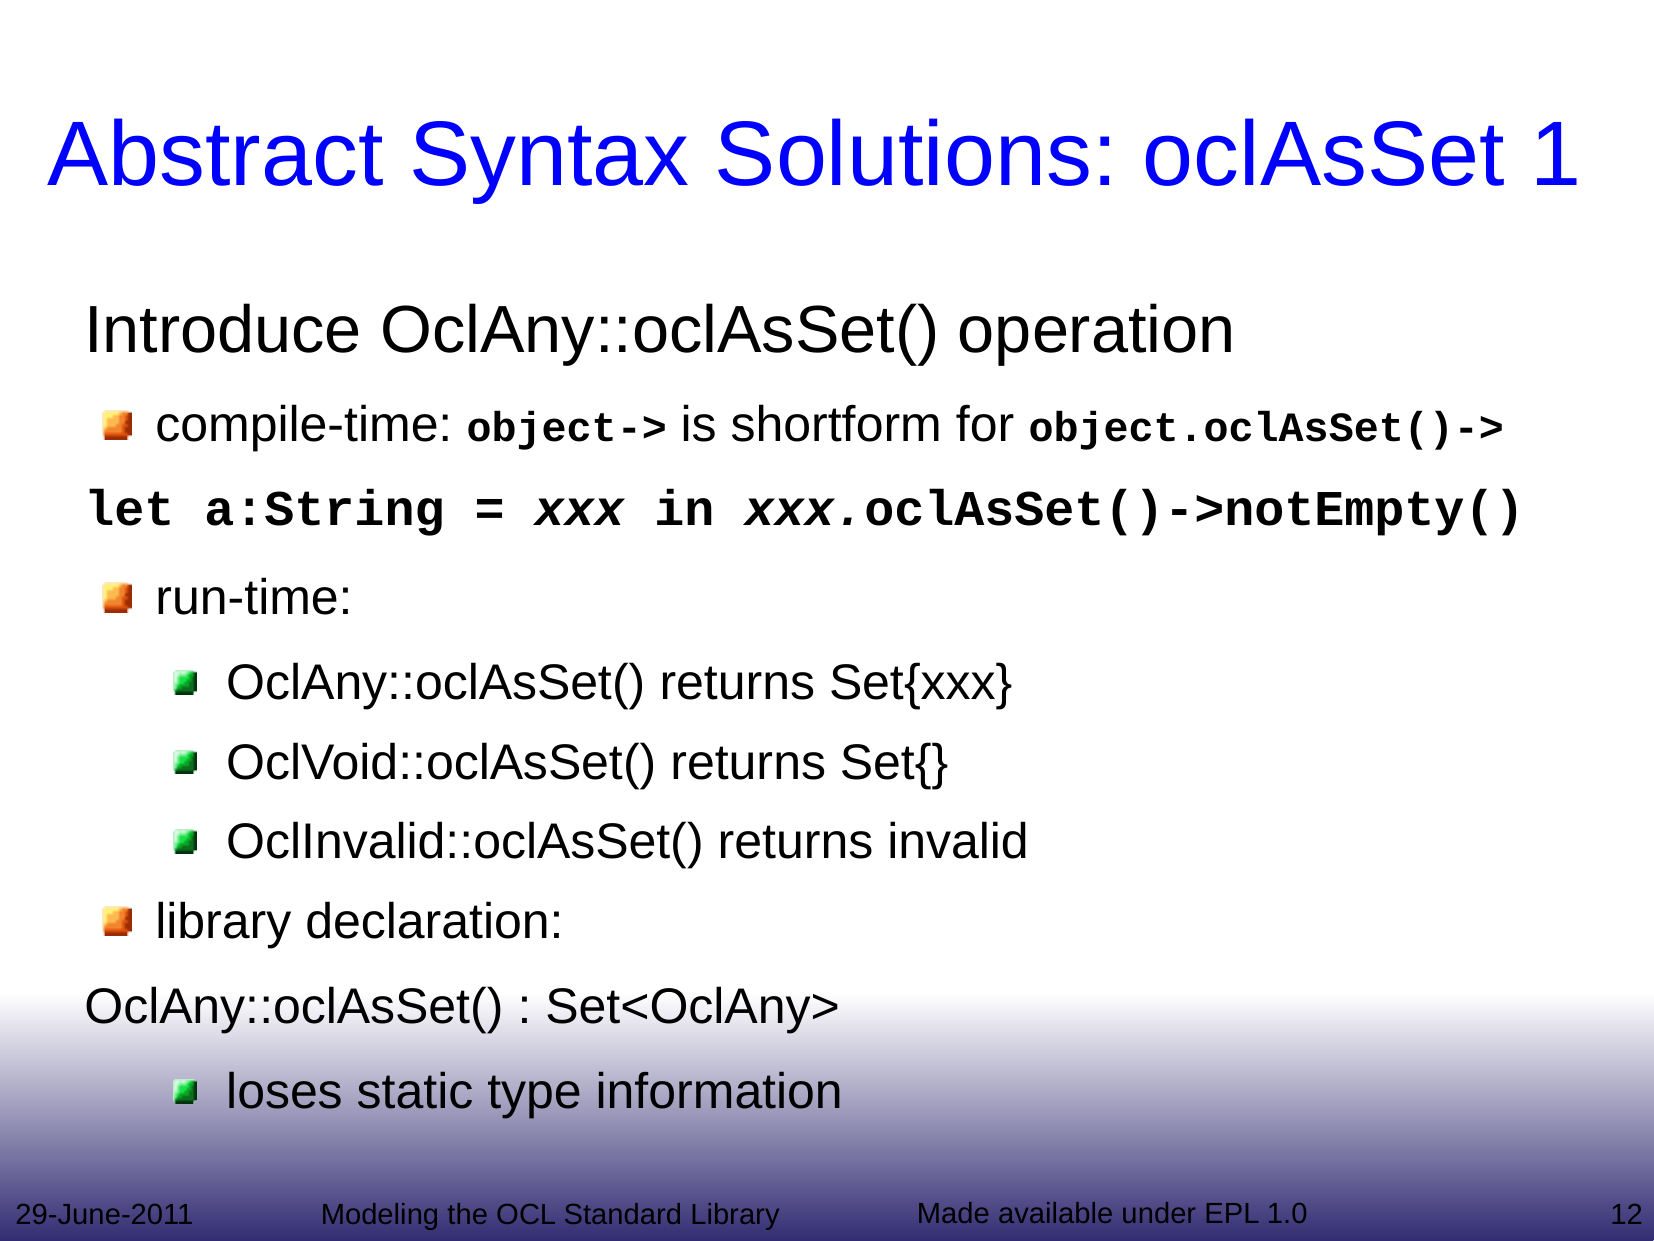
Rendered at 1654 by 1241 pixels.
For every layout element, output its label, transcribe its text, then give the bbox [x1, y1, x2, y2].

list Introduce OclAny::oclAsSet() operation compile-time: object-> is shortform for object.oclAsSet()-> let a:String = xxx in xxx.oclAsSet()->notEmpty() run-time: OclAny::oclAsSet() returns Set{xxx} OclVoid::oclAsSet() returns Set{} OclInvalid::oclAsSet() returns invalid library declaration: OclAny::oclAsSet() : Set<OclAny> loses static type information [84, 291, 1573, 1120]
title Abstract Syntax Solutions: oclAsSet 1 [34, 44, 1597, 263]
